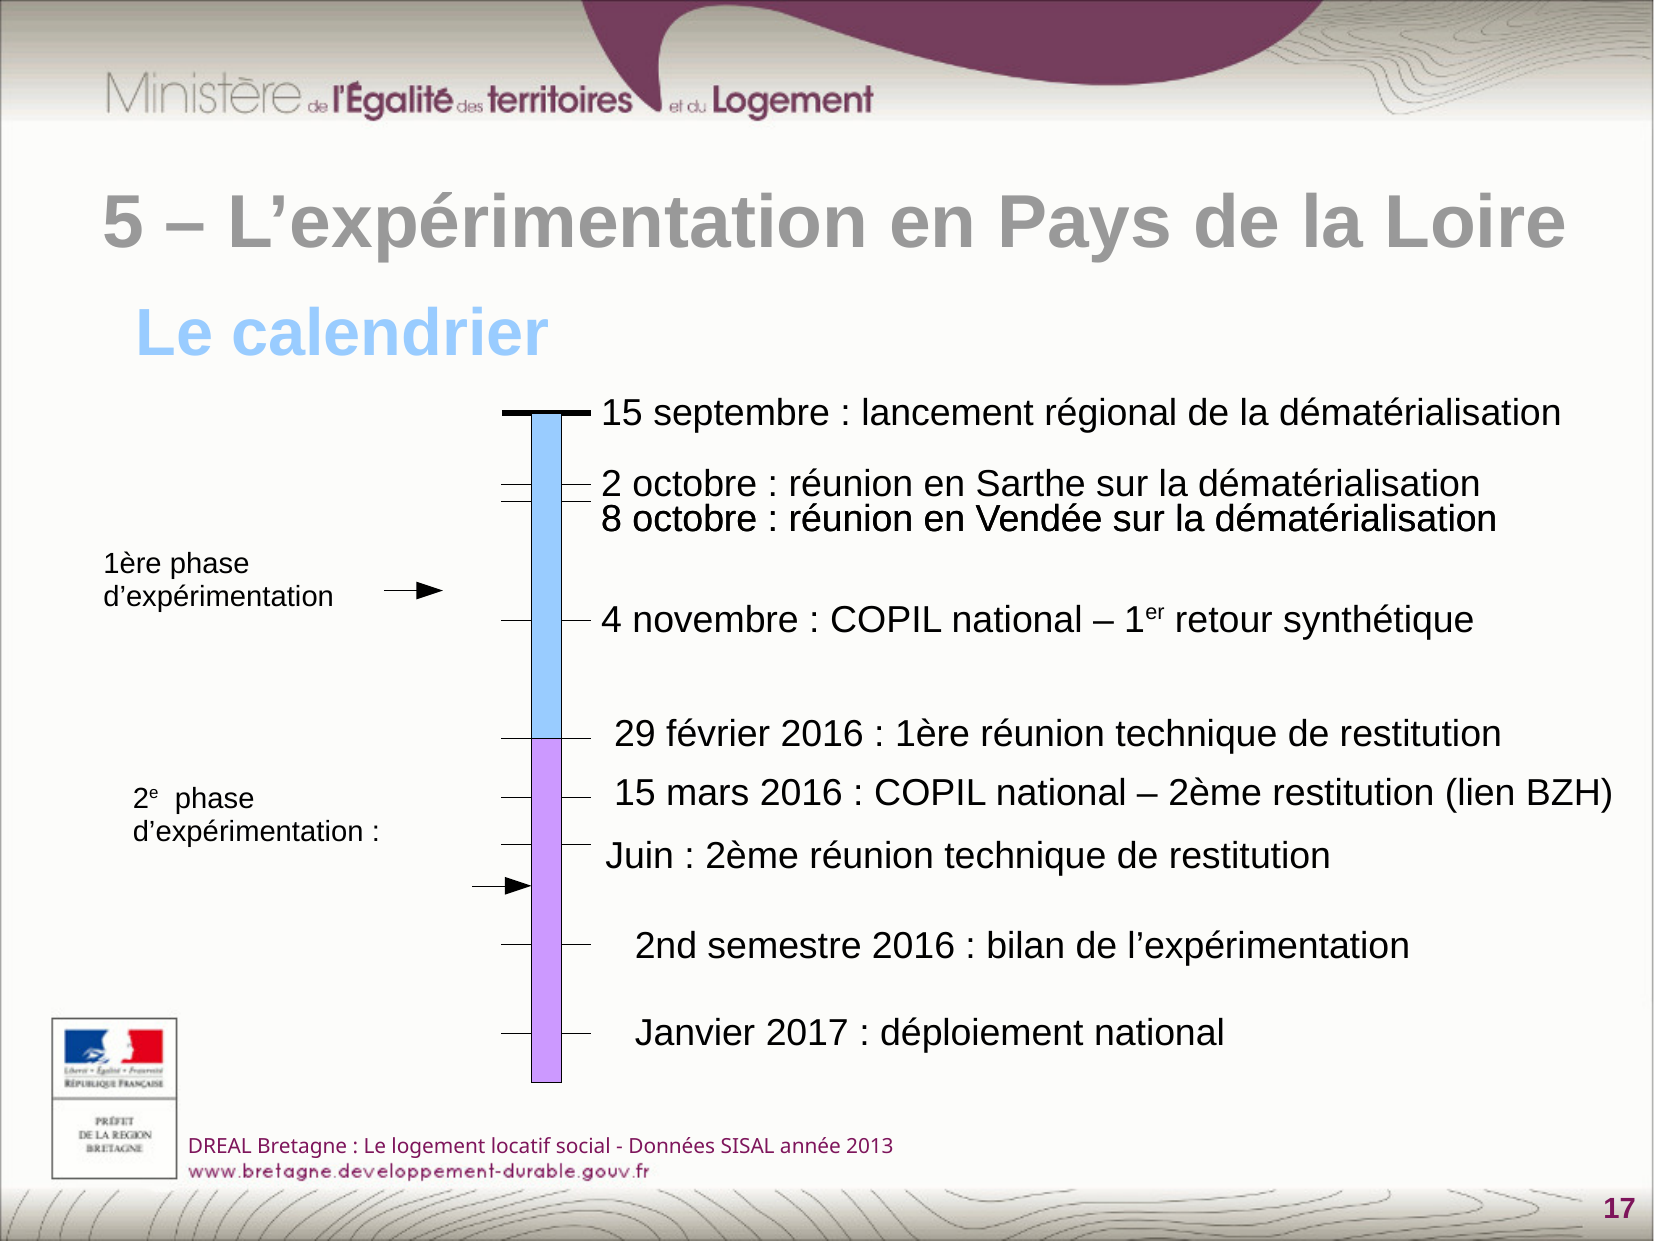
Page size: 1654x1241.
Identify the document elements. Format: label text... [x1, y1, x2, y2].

picture [562, 621, 1654, 844]
picture [562, 485, 586, 501]
text_box 29 février 2016 : 1ère réunion technique de restitution [599, 705, 1654, 763]
text_box 2 octobre : réunion en Sarthe sur la dématérialisation [586, 454, 1654, 490]
list Le calendrier [58, 295, 1388, 384]
text_box Juin : 2ème réunion technique de restitution [590, 827, 1654, 885]
text_box 15 septembre : lancement régional de la dématérialisation [586, 383, 1654, 441]
text_box 15 mars 2016 : COPIL national – 2ème restitution (lien BZH) [599, 764, 1654, 822]
title 5 – L’expérimentation en Pays de la Loire [91, 117, 1580, 325]
text_box 8 octobre : réunion en Vendée sur la dématérialisation [586, 490, 1654, 548]
text_box 4 novembre : COPIL national – 1er retour synthétique [586, 590, 1654, 650]
text_box [531, 413, 562, 1083]
picture [562, 502, 1654, 620]
text_box 1ère phase d’expérimentation [88, 539, 384, 621]
text_box 2e phase d’expérimentation : [118, 774, 414, 857]
text_box 2nd semestre 2016 : bilan de l’expérimentation [620, 917, 1536, 975]
picture [0, 0, 1654, 1241]
picture [562, 416, 1654, 484]
text_box Janvier 2017 : déploiement national [620, 1003, 1270, 1061]
